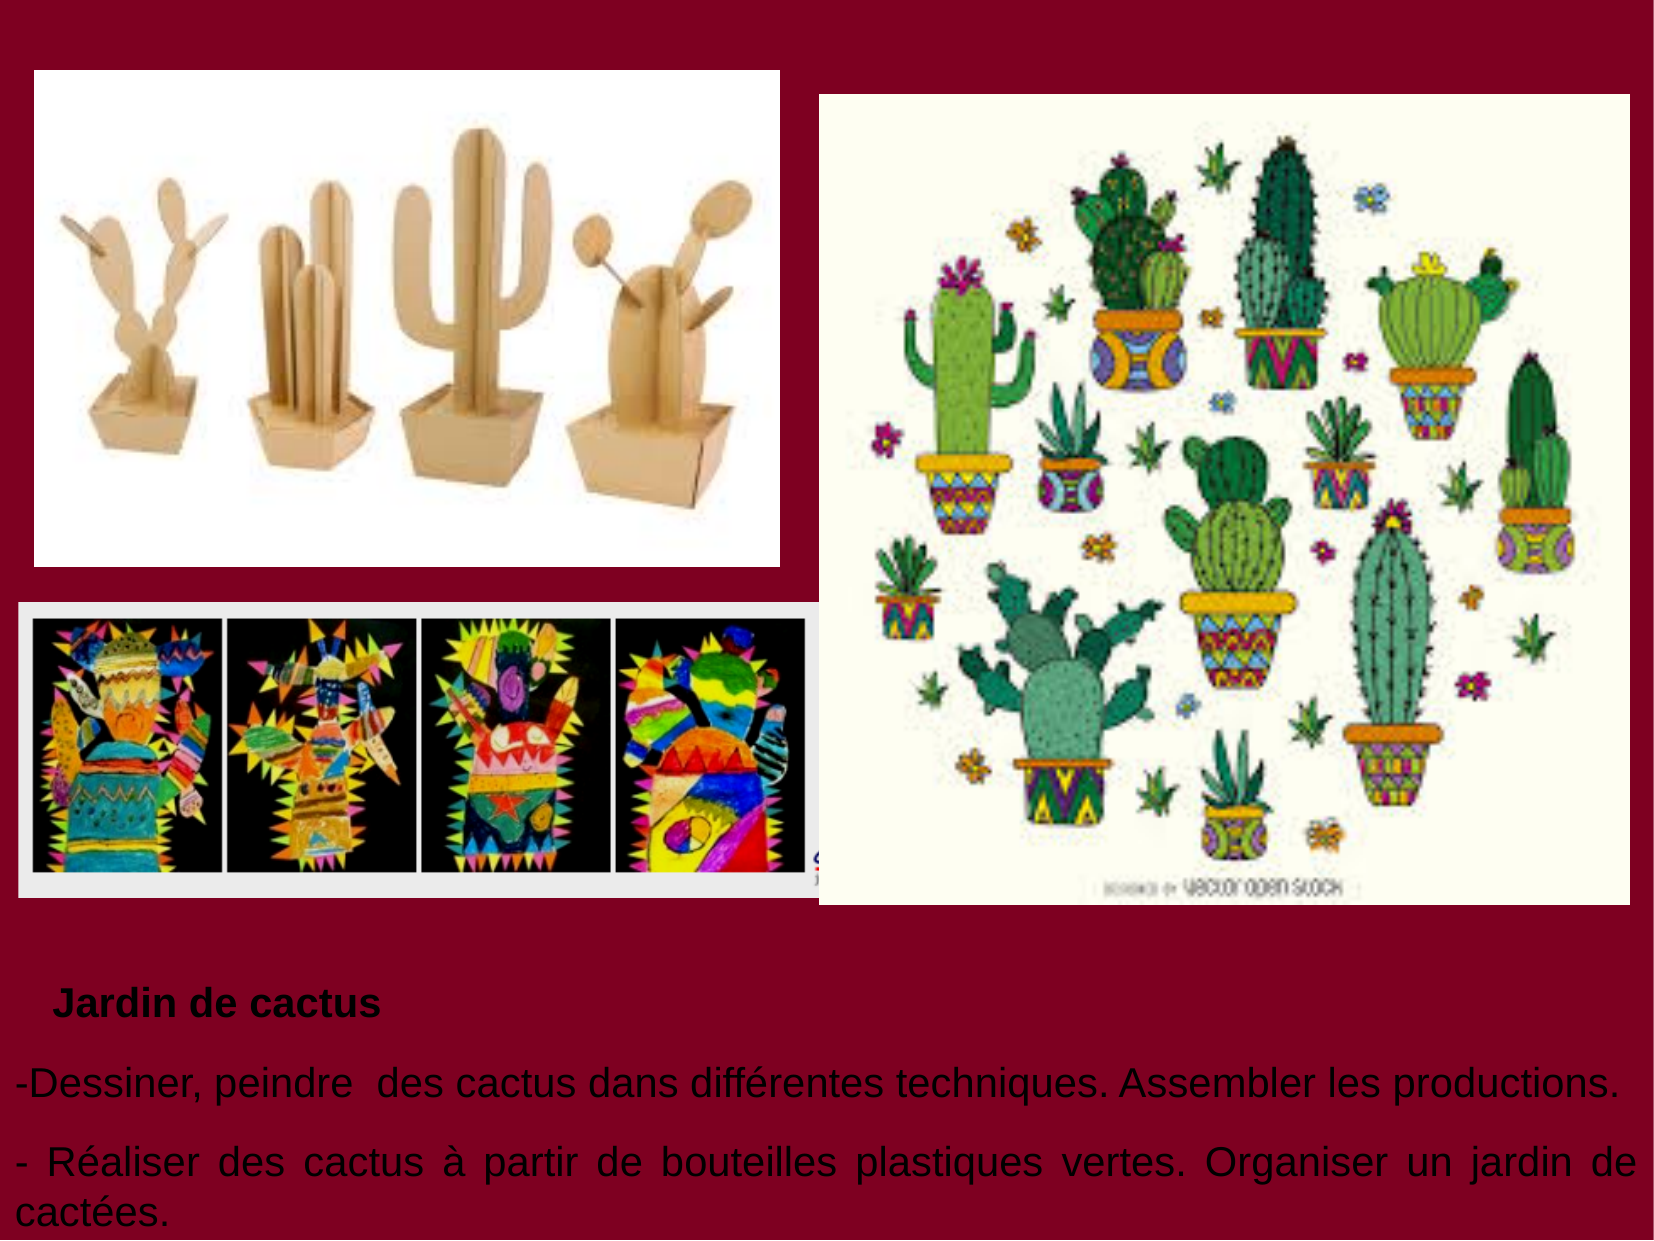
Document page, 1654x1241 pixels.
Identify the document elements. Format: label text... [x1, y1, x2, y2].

list Jardin de cactus -Dessiner, peindre des cactus dans différentes techniques. Assembler les productions. - Réaliser des cactus à partir de bouteilles plastiques vertes. Organiser un jardin de cactées. [0, 968, 1654, 1241]
picture [34, 70, 780, 567]
picture [18, 94, 1630, 906]
